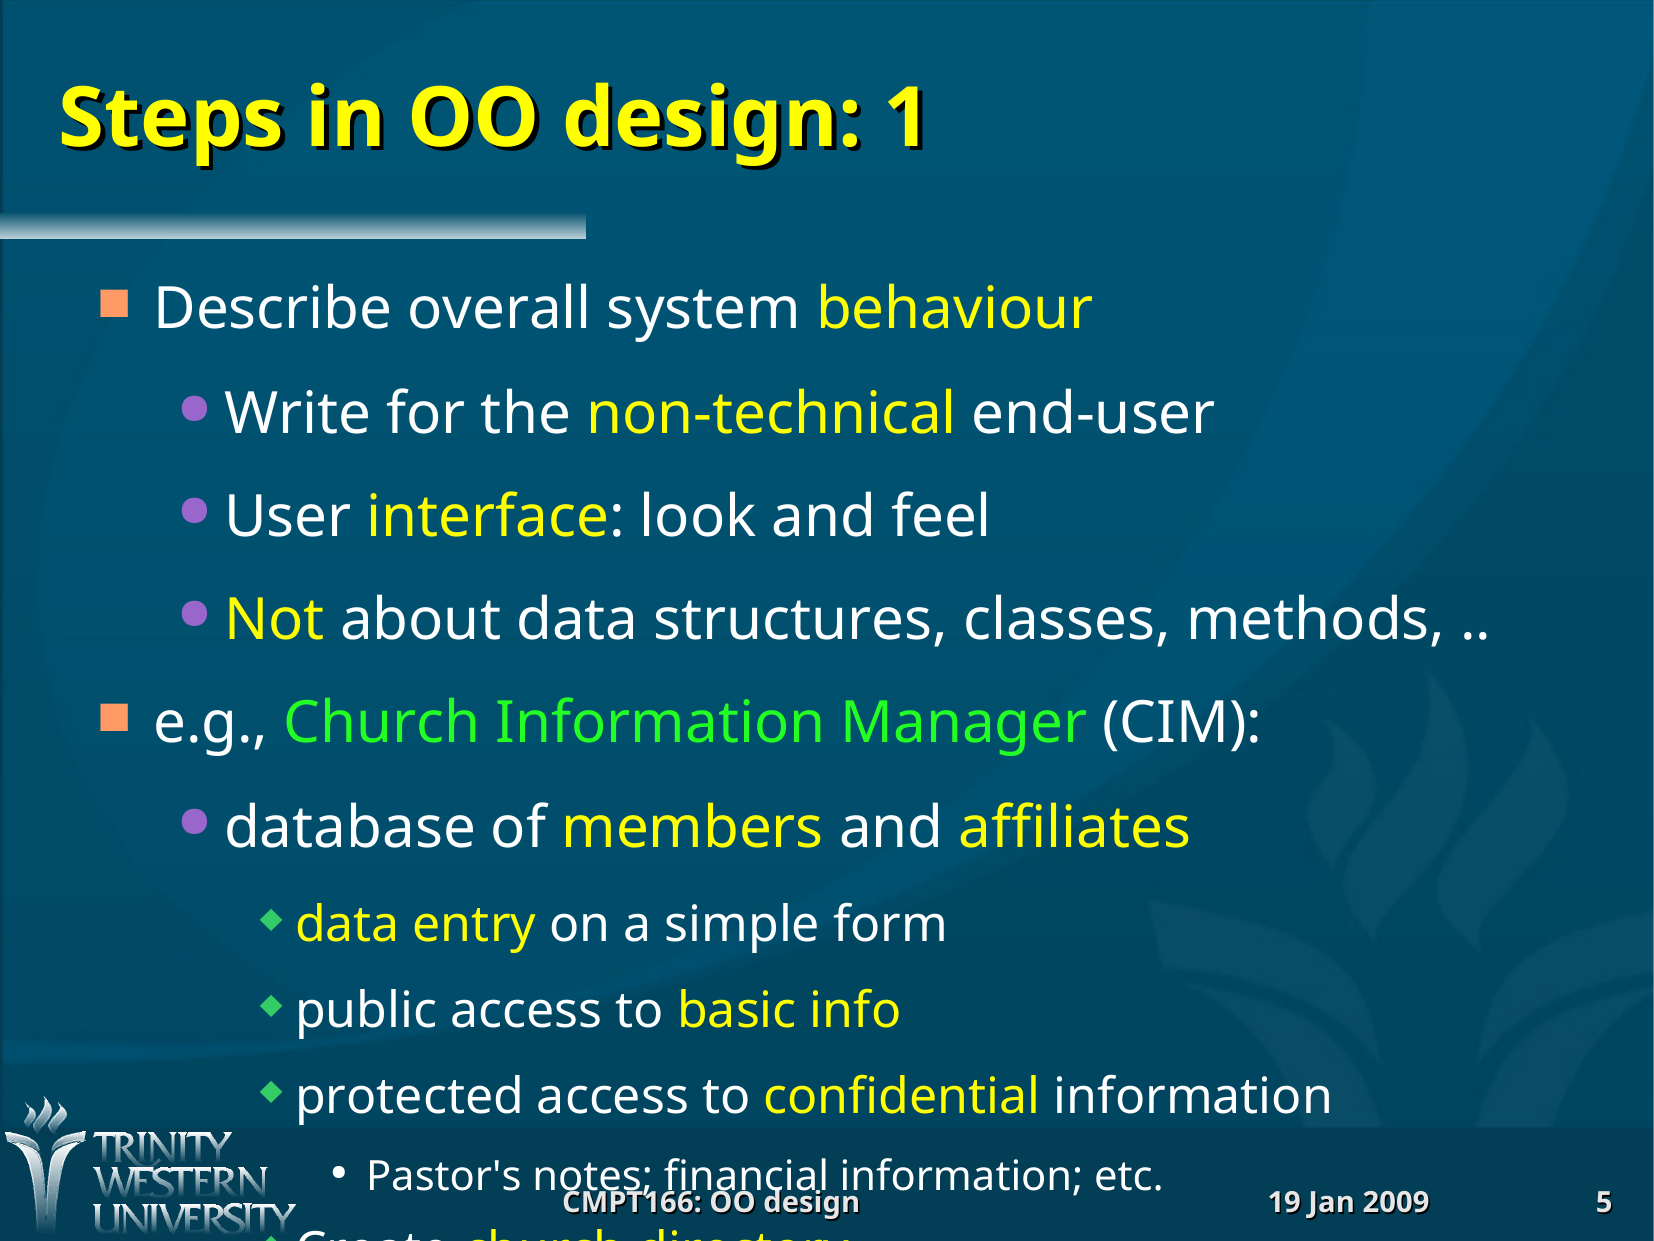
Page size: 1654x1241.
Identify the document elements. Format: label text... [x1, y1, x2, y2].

title Steps in OO design: 1 [59, 19, 1548, 208]
picture [38, 1227, 54, 1232]
list Describe overall system behaviour Write for the non-technical end-user User interface: look and feel Not about data structures, classes, methods, .. e.g., Church Information Manager (CIM): database of members and affiliates data entry on a simple form public access to basic info protected access to confidential information Pastor's notes; financial information; etc. Create church directory [82, 266, 1654, 1165]
